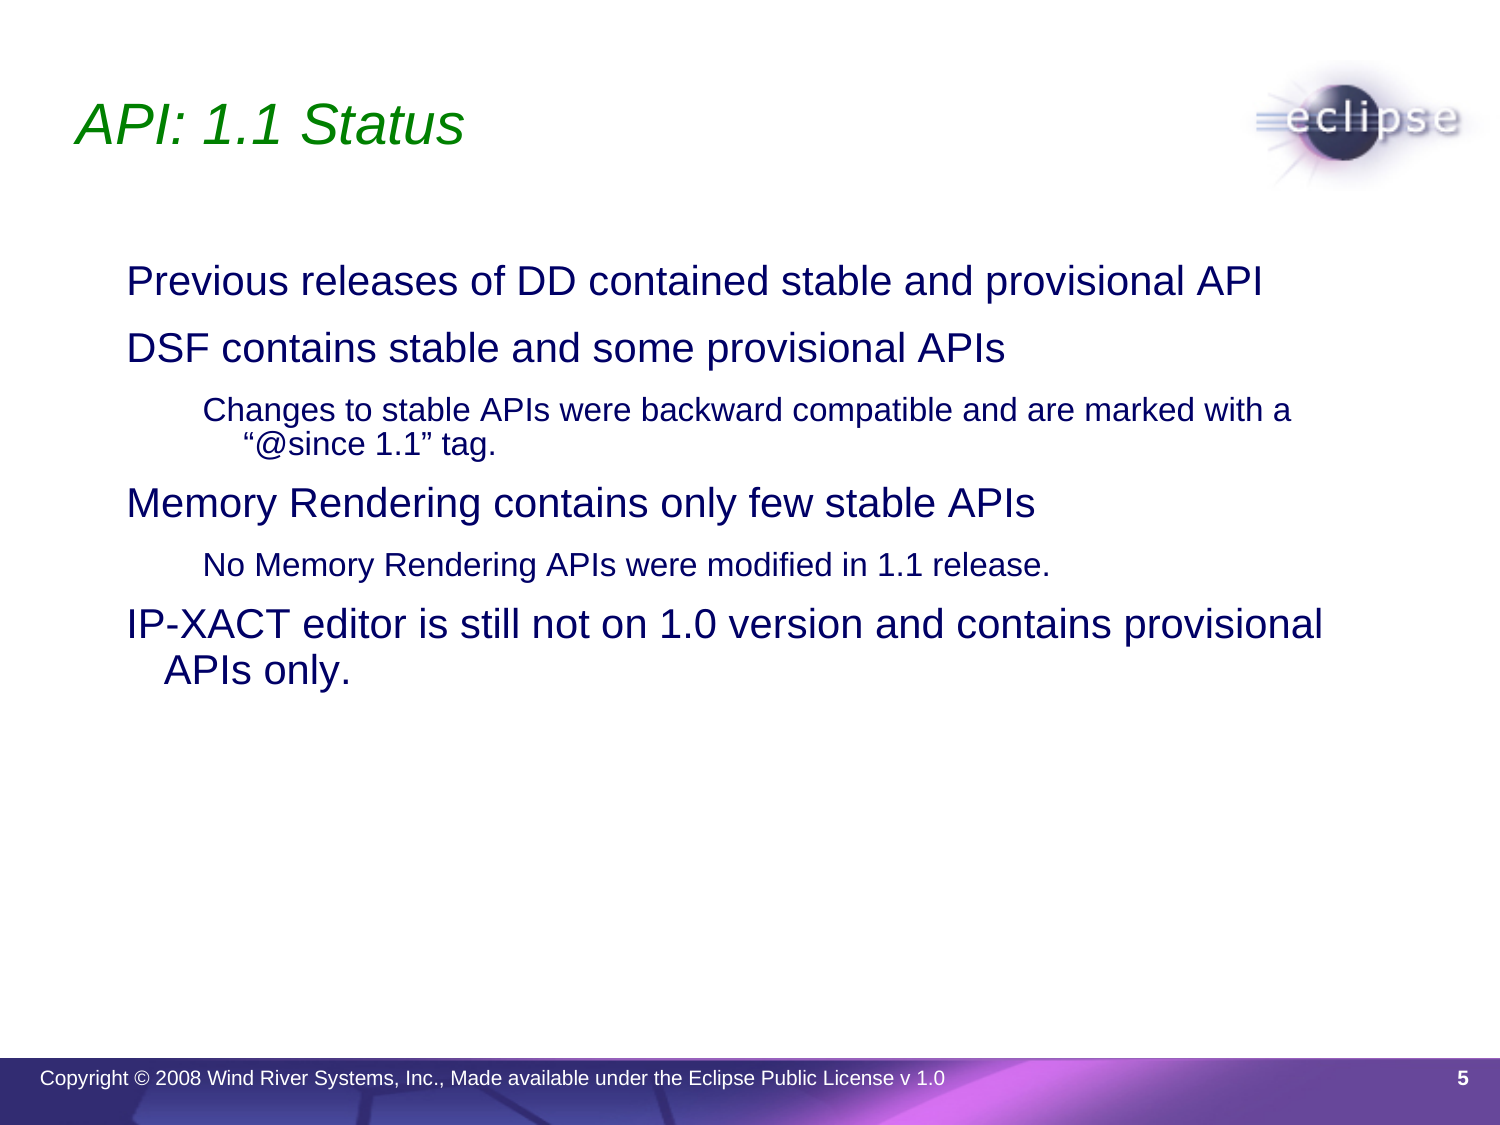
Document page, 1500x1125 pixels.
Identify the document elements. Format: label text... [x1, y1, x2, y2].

text_box <number> [1133, 1059, 1484, 1100]
title API: 1.1 Status [26, 90, 1223, 172]
list Previous releases of DD contained stable and provisional API DSF contains stable and some provisional APIs Changes to stable APIs were backward compatible and are marked with a “@since 1.1” tag. Memory Rendering contains only few stable APIs No Memory Rendering APIs were modified in 1.1 release. IP-XACT editor is still not on 1.0 version and contains provisional APIs only. [111, 250, 1388, 938]
picture [1222, 60, 1500, 191]
picture [0, 1058, 1500, 1125]
